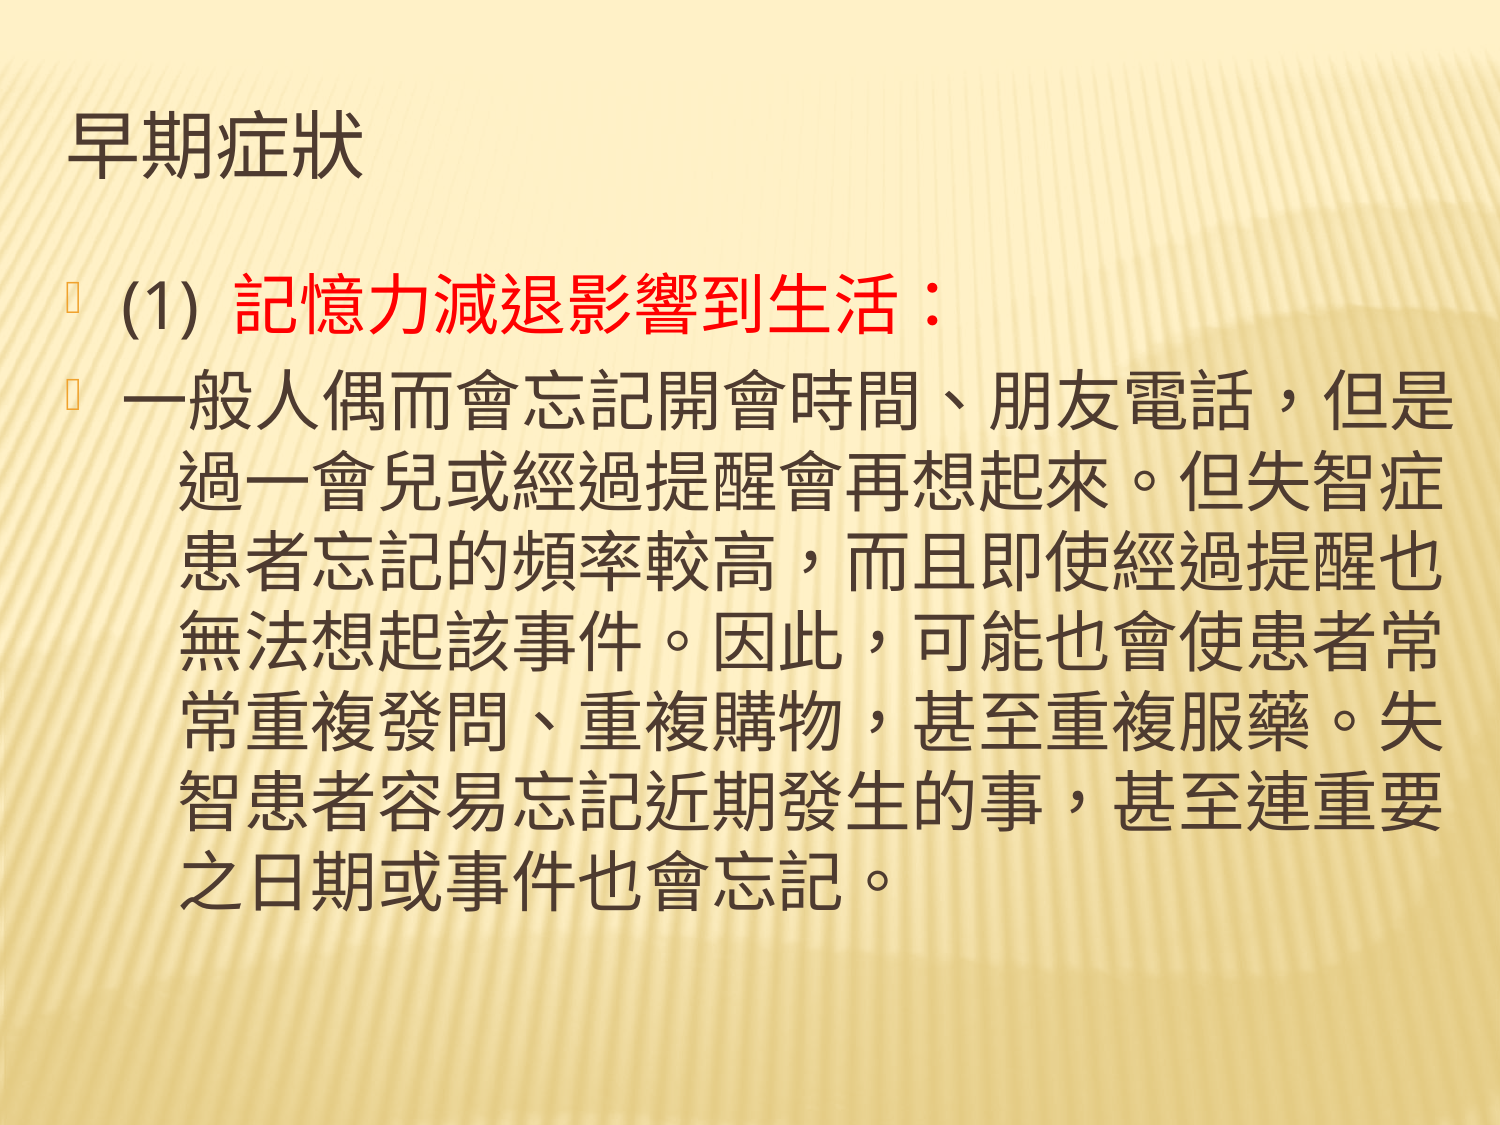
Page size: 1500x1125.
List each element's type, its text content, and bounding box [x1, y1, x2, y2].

title 早期症狀 [50, 75, 1476, 213]
list (1) 記憶力減退影響到生活： 一般人偶而會忘記開會時間、朋友電話，但是過一會兒或經過提醒會再想起來。但失智症患者忘記的頻率較高，而且即使經過提醒也無法想起該事件。因此，可能也會使患者常常重複發問、重複購物，甚至重複服藥。失智患者容易忘記近期發生的事，甚至連重要之日期或事件也會忘記。 [50, 254, 1476, 998]
